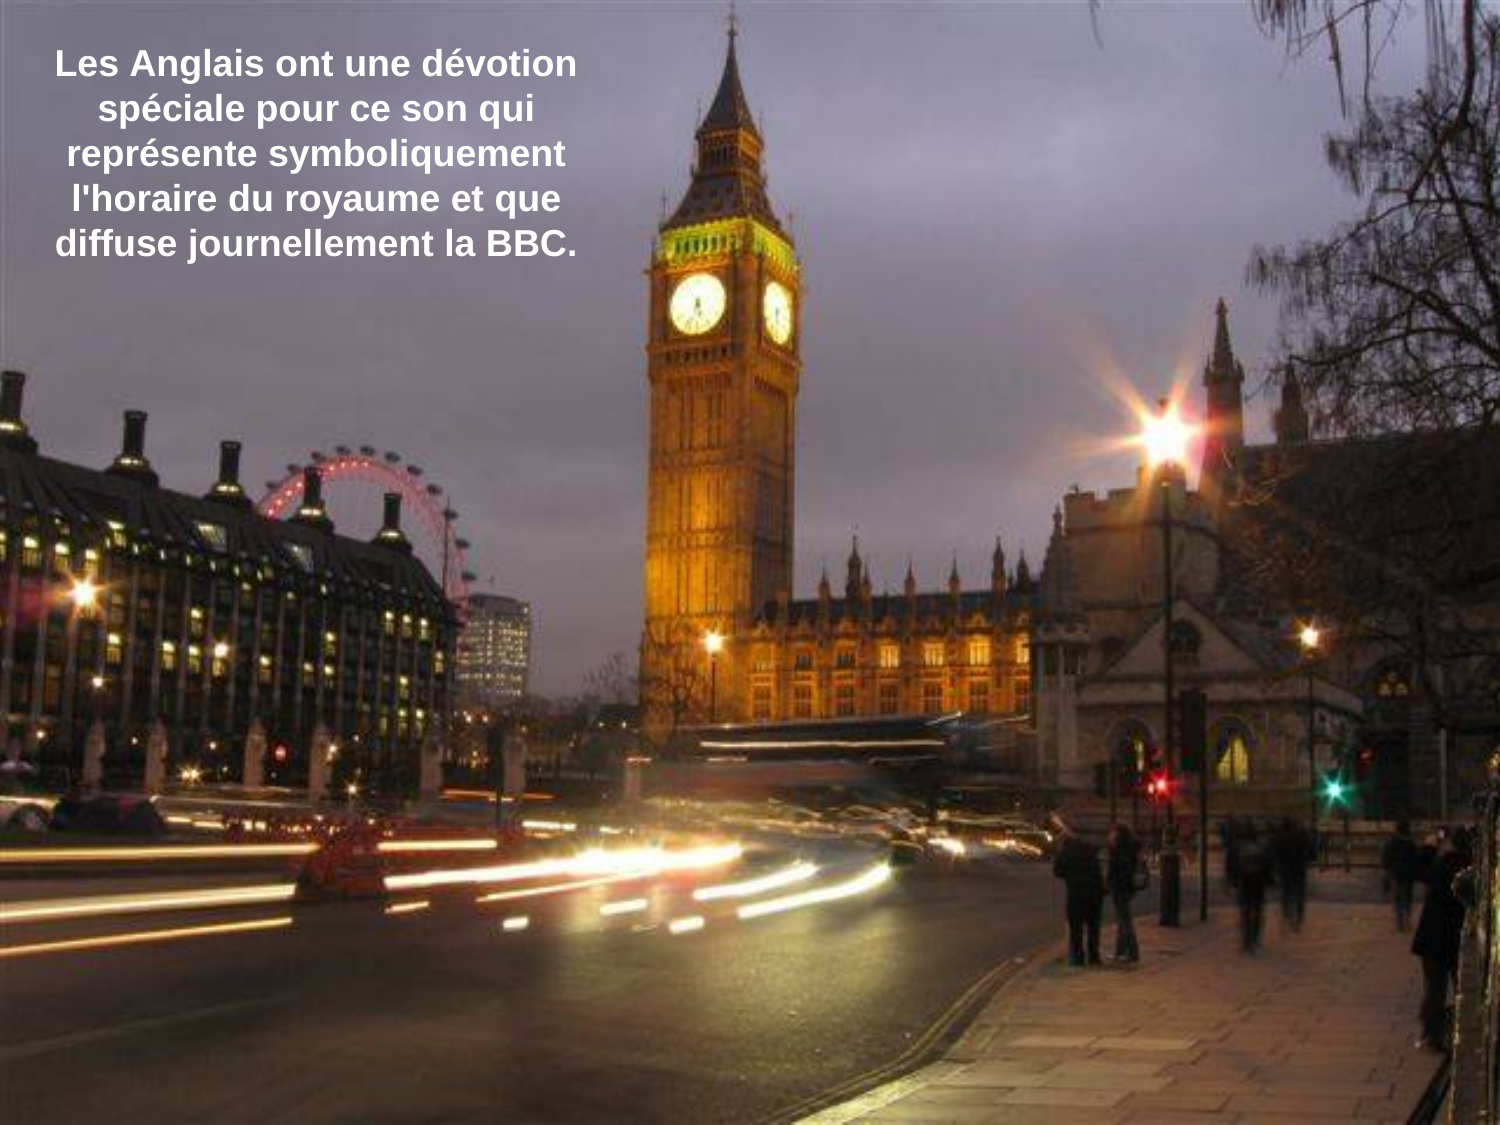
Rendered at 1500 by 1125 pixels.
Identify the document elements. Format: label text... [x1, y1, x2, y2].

picture [0, 0, 1500, 1125]
text_box Les Anglais ont une dévotion spéciale pour ce son qui représente symboliquement l'horaire du royaume et que diffuse journellement la BBC. [0, 30, 633, 272]
